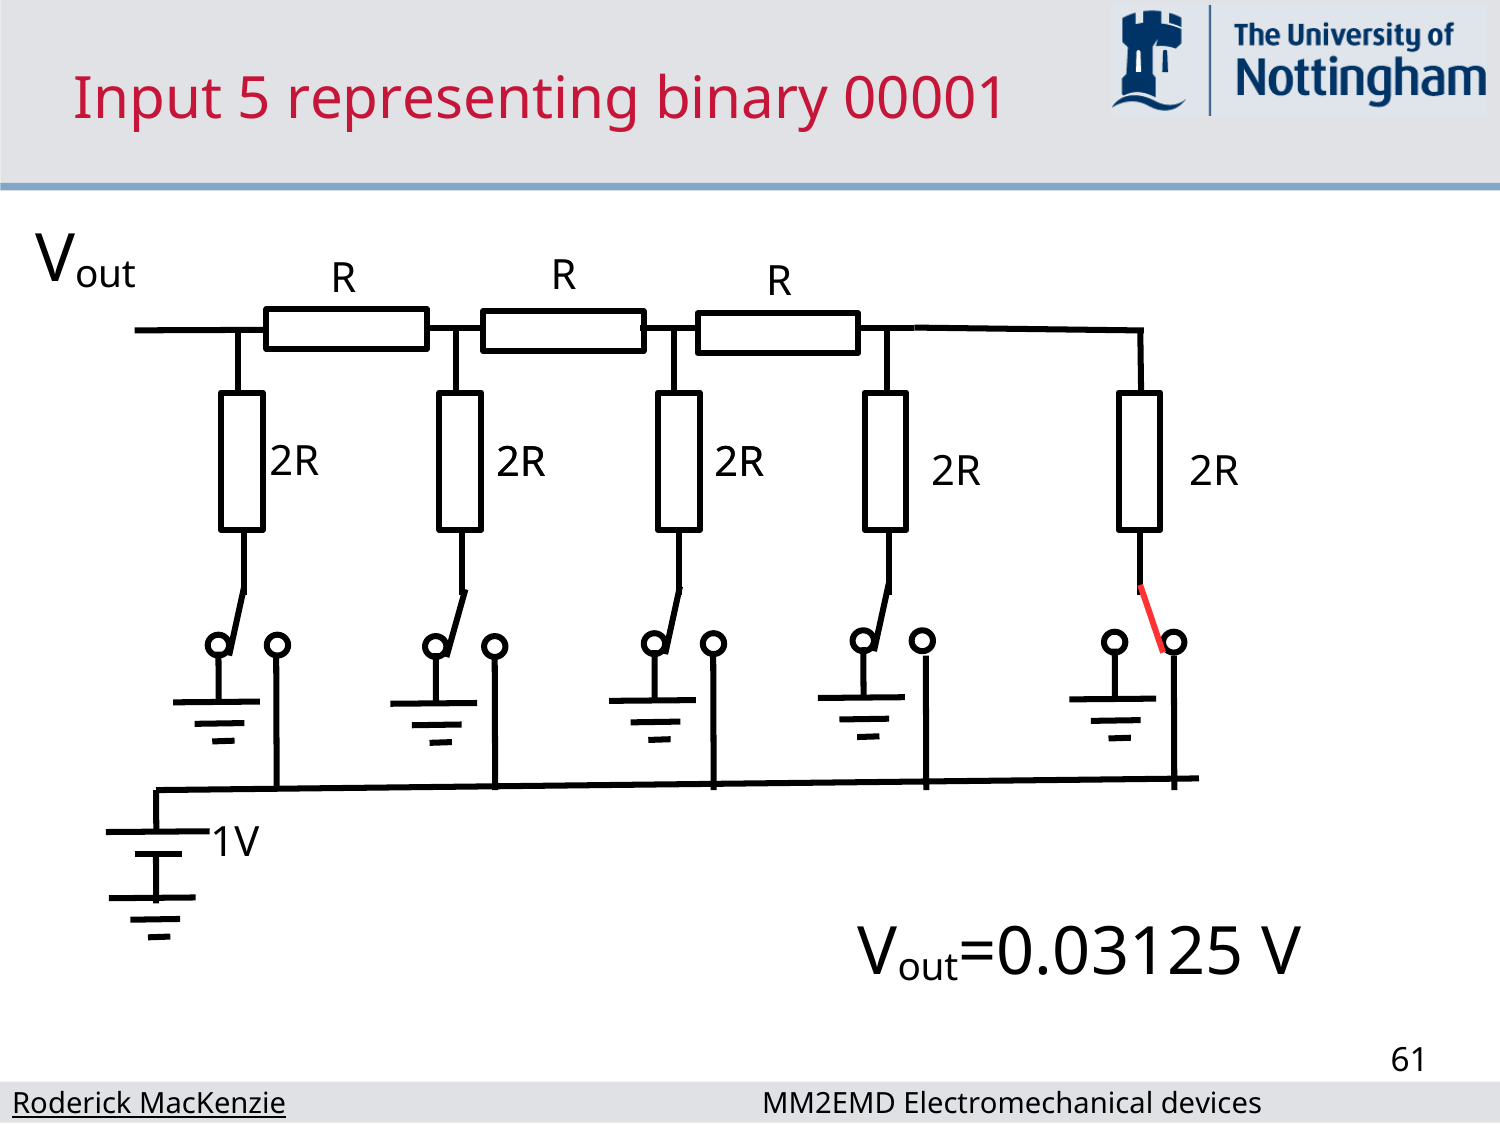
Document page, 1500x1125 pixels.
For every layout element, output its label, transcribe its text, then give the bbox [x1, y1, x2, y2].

text_box 2R [699, 427, 800, 563]
text_box R [535, 240, 636, 376]
text_box Vout=0.03125 V [819, 900, 1493, 1098]
text_box R [315, 243, 416, 379]
text_box 2R [1174, 436, 1275, 572]
title Input 5 representing binary 00001 [59, 20, 1137, 172]
picture [1111, 4, 1487, 116]
text_box Vout [20, 207, 171, 342]
text_box 2R [481, 427, 582, 563]
text_box 2R [916, 436, 1017, 572]
text_box 2R [254, 426, 355, 561]
text_box 1V [195, 806, 296, 951]
text_box R [751, 246, 852, 382]
text_box <number> [1375, 1030, 1500, 1101]
